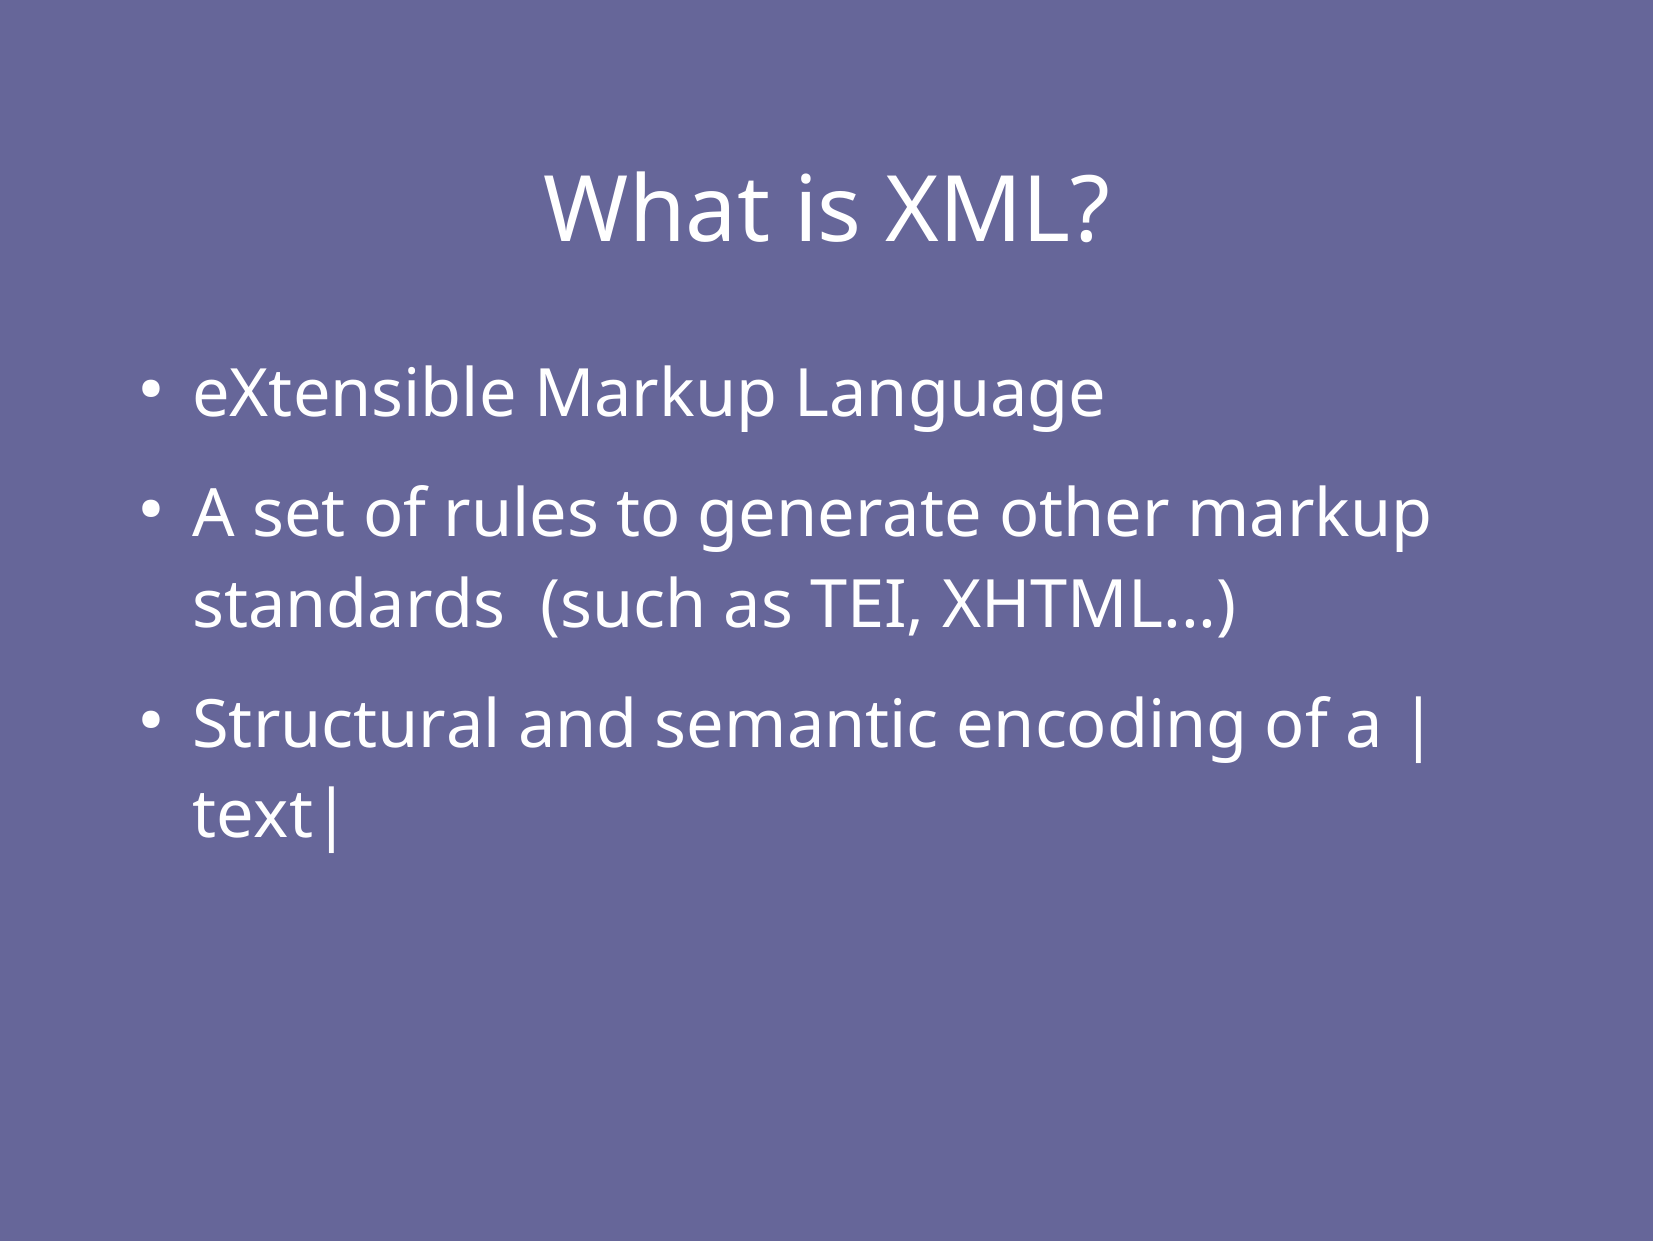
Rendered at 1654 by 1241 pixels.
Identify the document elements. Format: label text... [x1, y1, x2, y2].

title What is XML? [121, 102, 1534, 311]
list eXtensible Markup Language A set of rules to generate other markup standards (such as TEI, XHTML...) Structural and semantic encoding of a |text| [121, 344, 1534, 1127]
